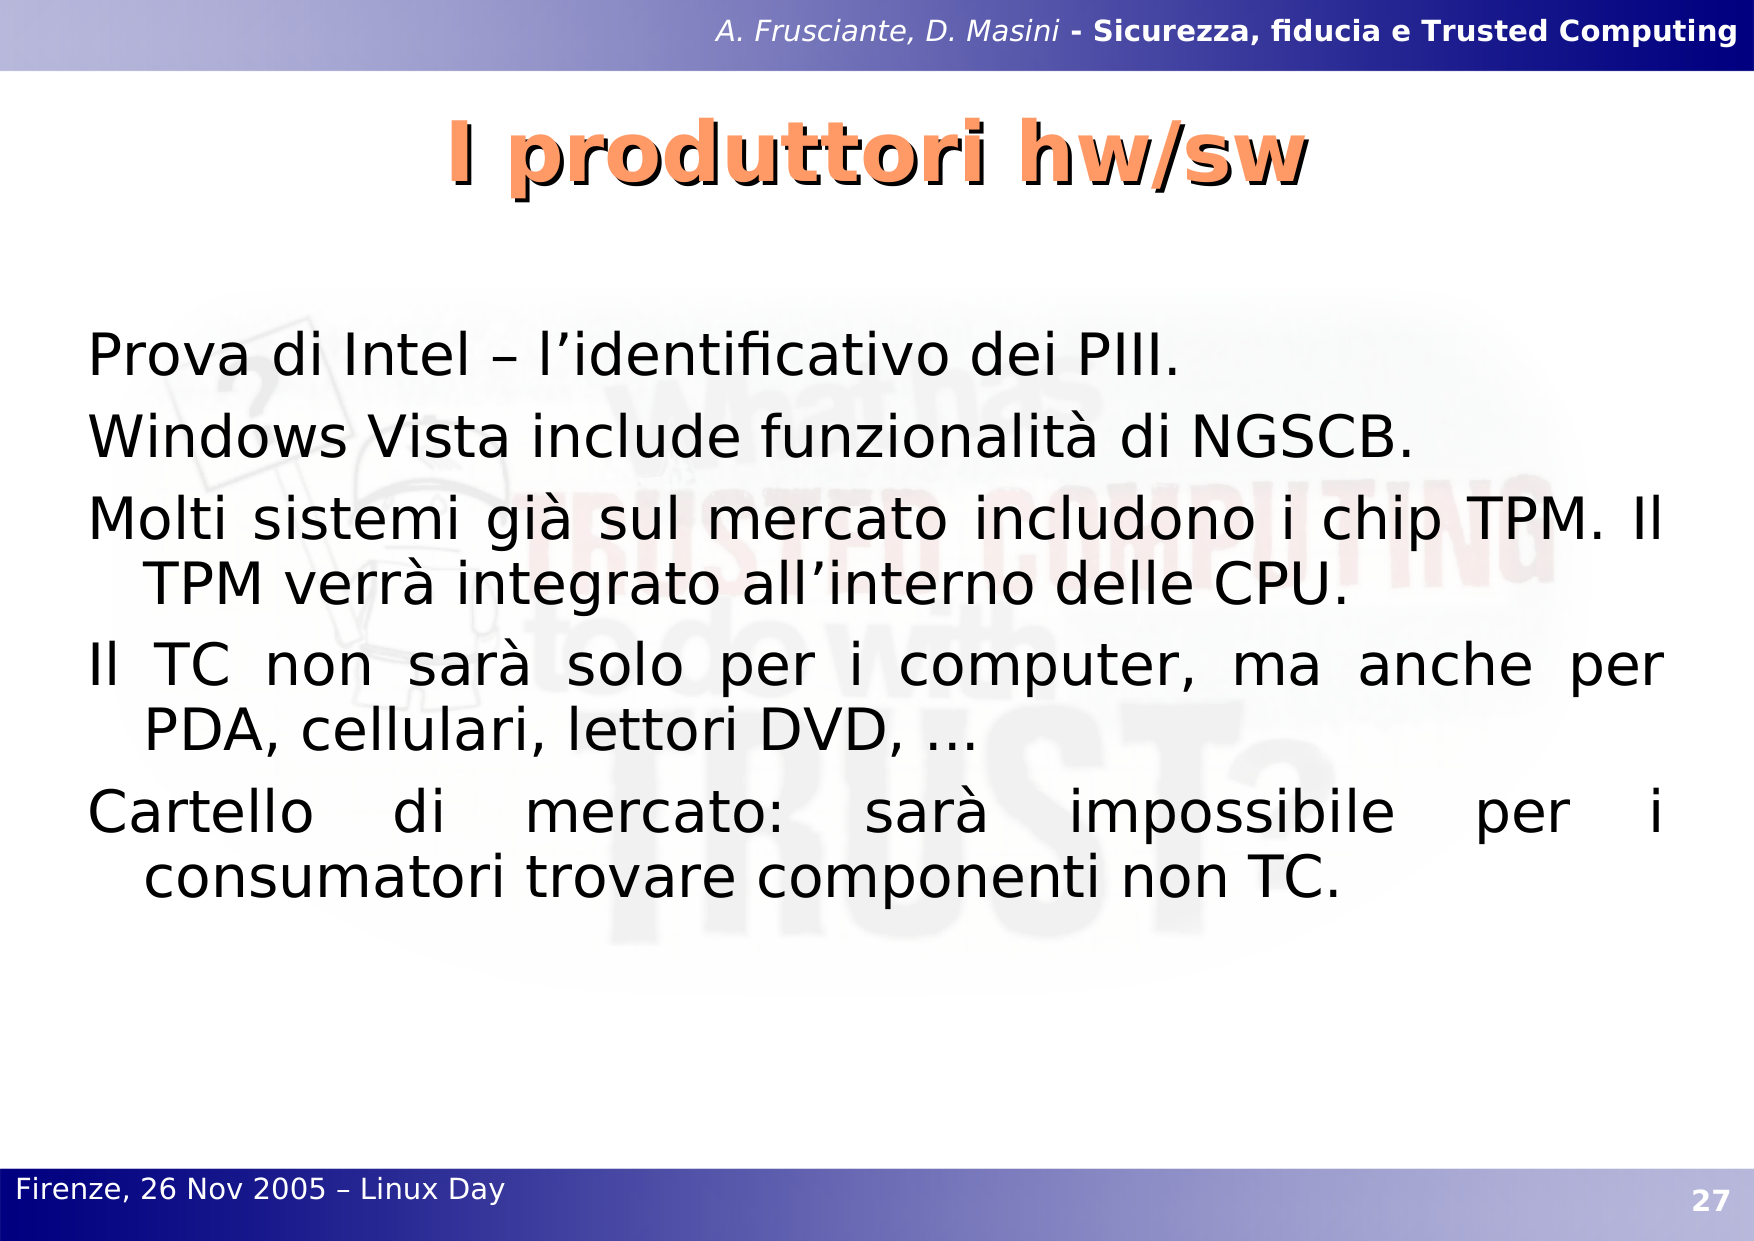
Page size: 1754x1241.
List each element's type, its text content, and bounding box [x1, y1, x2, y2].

text_box A. Frusciante, D. Masini - Sicurezza, fiducia e Trusted Computing [602, 7, 1754, 63]
title I produttori hw/sw [87, 49, 1667, 257]
list Prova di Intel – l’identificativo dei PIII. Windows Vista include funzionalità di NGSCB. Molti sistemi già sul mercato includono i chip TPM. Il TPM verrà integrato all’interno delle CPU. Il TC non sarà solo per i computer, ma anche per PDA, cellulari, lettori DVD, ... Cartello di mercato: sarà impossibile per i consumatori trovare componenti non TC. [87, 323, 1667, 1146]
text_box <numero> [1641, 1185, 1732, 1223]
text_box Firenze, 26 Nov 2005 – Linux Day [0, 1175, 763, 1234]
picture [0, 0, 1754, 1241]
